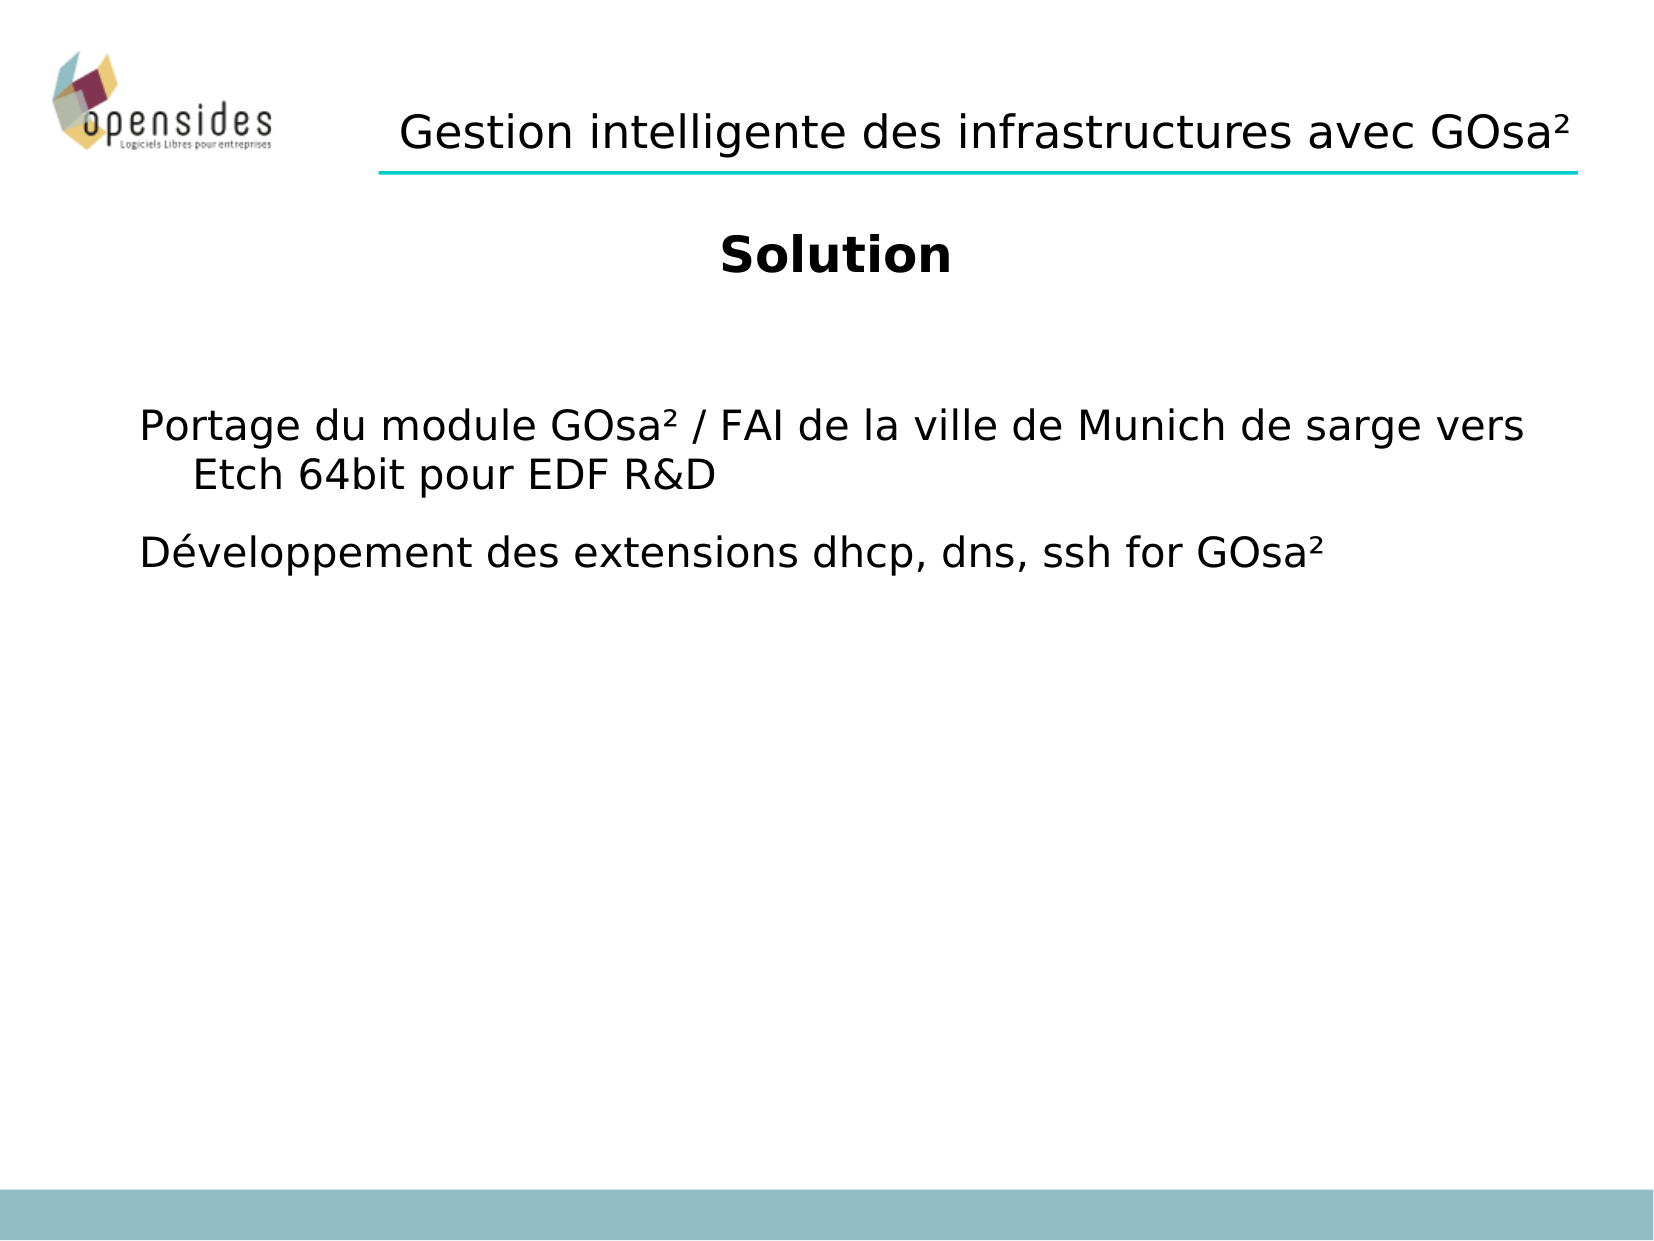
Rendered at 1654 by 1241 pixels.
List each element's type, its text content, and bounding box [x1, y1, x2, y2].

text_box [378, 171, 1578, 175]
text_box Gestion intelligente des infrastructures avec GOsa² [317, 98, 1654, 167]
picture [22, 30, 308, 187]
text_box [0, 1189, 1654, 1241]
list Solution Portage du module GOsa² / FAI de la ville de Munich de sarge vers Etch 64bit pour EDF R&D Développement des extensions dhcp, dns, ssh for GOsa² [121, 226, 1534, 1008]
